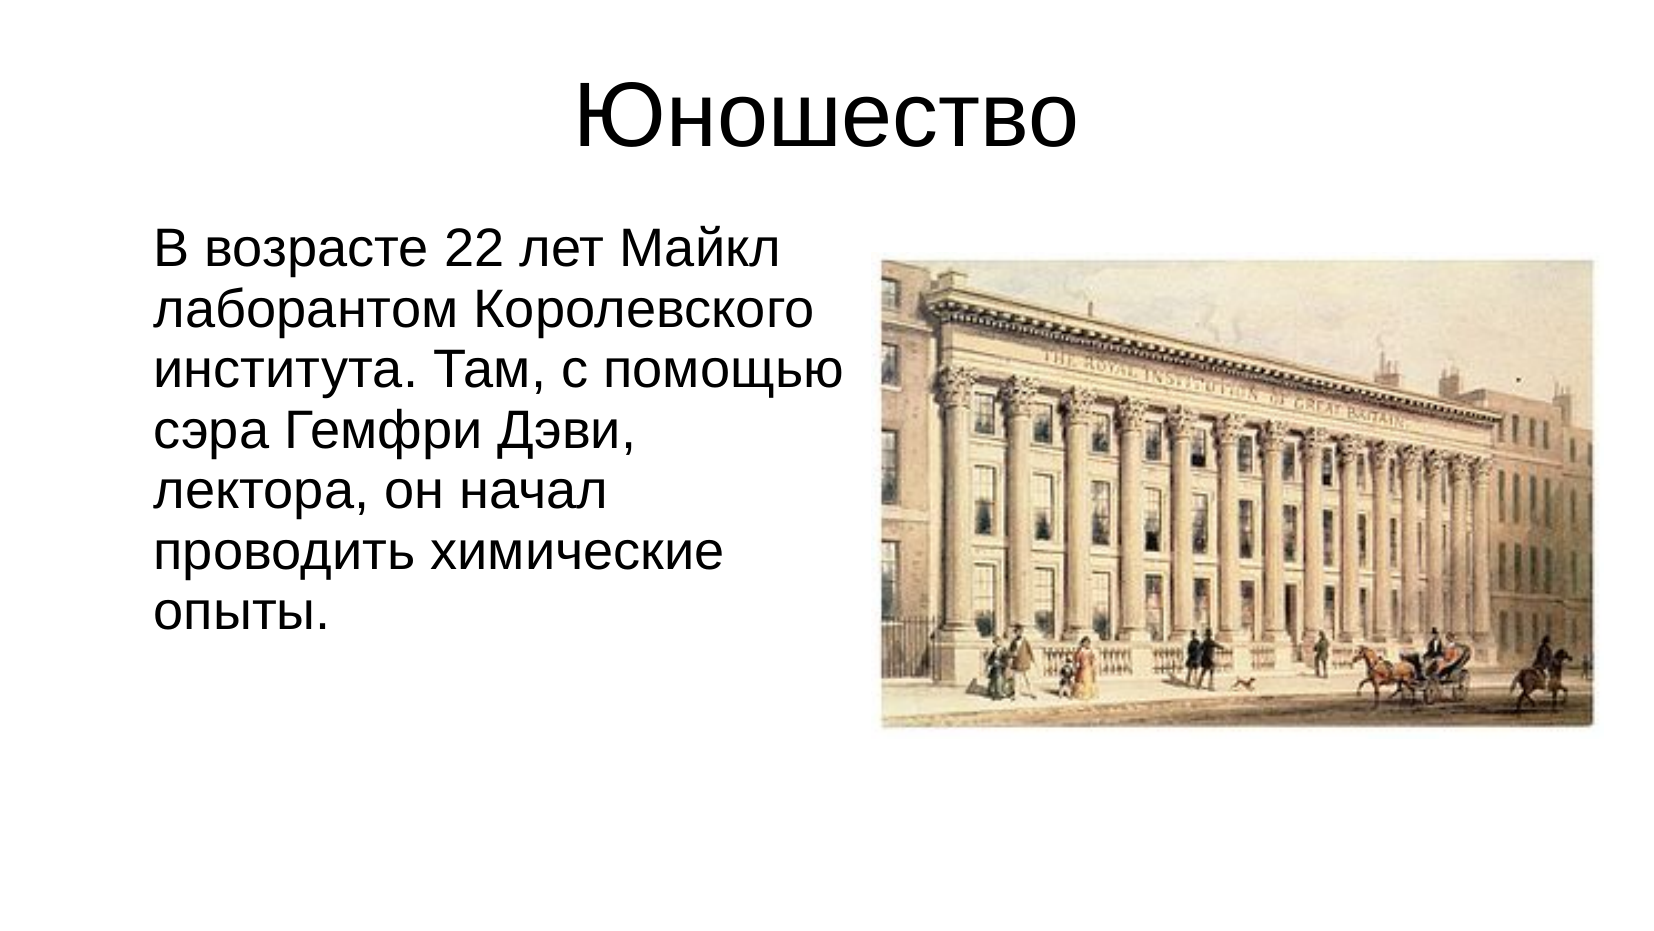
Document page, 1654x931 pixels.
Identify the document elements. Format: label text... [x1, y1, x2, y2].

title Юношество [82, 37, 1571, 193]
list В возрасте 22 лет Майкл лаборантом Королевского института. Там, с помощью сэра Гемфри Дэви, лектора, он начал проводить химические опыты. [82, 217, 857, 758]
picture [871, 252, 1604, 739]
